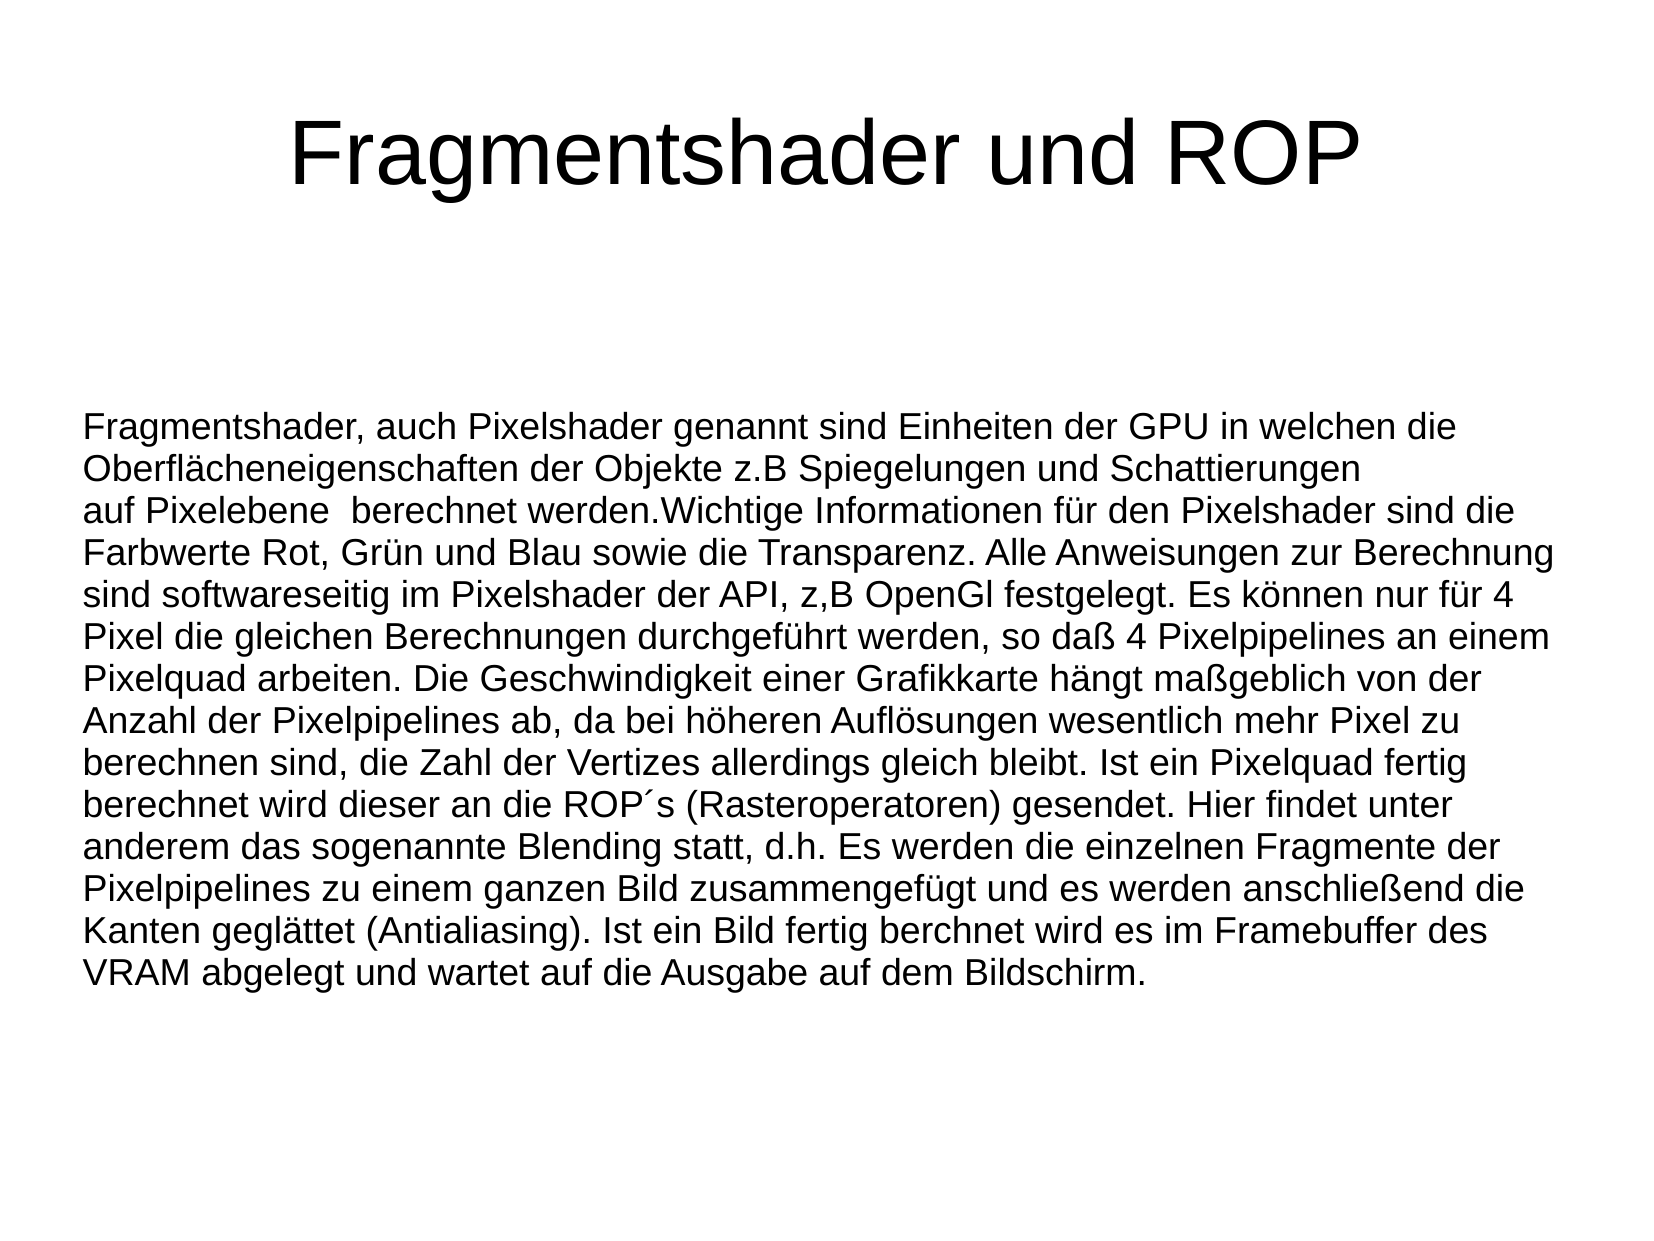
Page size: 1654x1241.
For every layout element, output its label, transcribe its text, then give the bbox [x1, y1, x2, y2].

title Fragmentshader und ROP [82, 49, 1571, 257]
subtitle Fragmentshader, auch Pixelshader genannt sind Einheiten der GPU in welchen die Oberflächeneigenschaften der Objekte z.B Spiegelungen und Schattierungen auf Pixelebene berechnet werden.Wichtige Informationen für den Pixelshader sind die Farbwerte Rot, Grün und Blau sowie die Transparenz. Alle Anweisungen zur Berechnung sind softwareseitig im Pixelshader der API, z,B OpenGl festgelegt. Es können nur für 4 Pixel die gleichen Berechnungen durchgeführt werden, so daß 4 Pixelpipelines an einem Pixelquad arbeiten. Die Geschwindigkeit einer Grafikkarte hängt maßgeblich von der Anzahl der Pixelpipelines ab, da bei höheren Auflösungen wesentlich mehr Pixel zu berechnen sind, die Zahl der Vertizes allerdings gleich bleibt. Ist ein Pixelquad fertig berechnet wird dieser an die ROP´s (Rasteroperatoren) gesendet. Hier findet unter anderem das sogenannte Blending statt, d.h. Es werden die einzelnen Fragmente der Pixelpipelines zu einem ganzen Bild zusammengefügt und es werden anschließend die Kanten geglättet (Antialiasing). Ist ein Bild fertig berchnet wird es im Framebuffer des VRAM abgelegt und wartet auf die Ausgabe auf dem Bildschirm. [82, 290, 1571, 1109]
